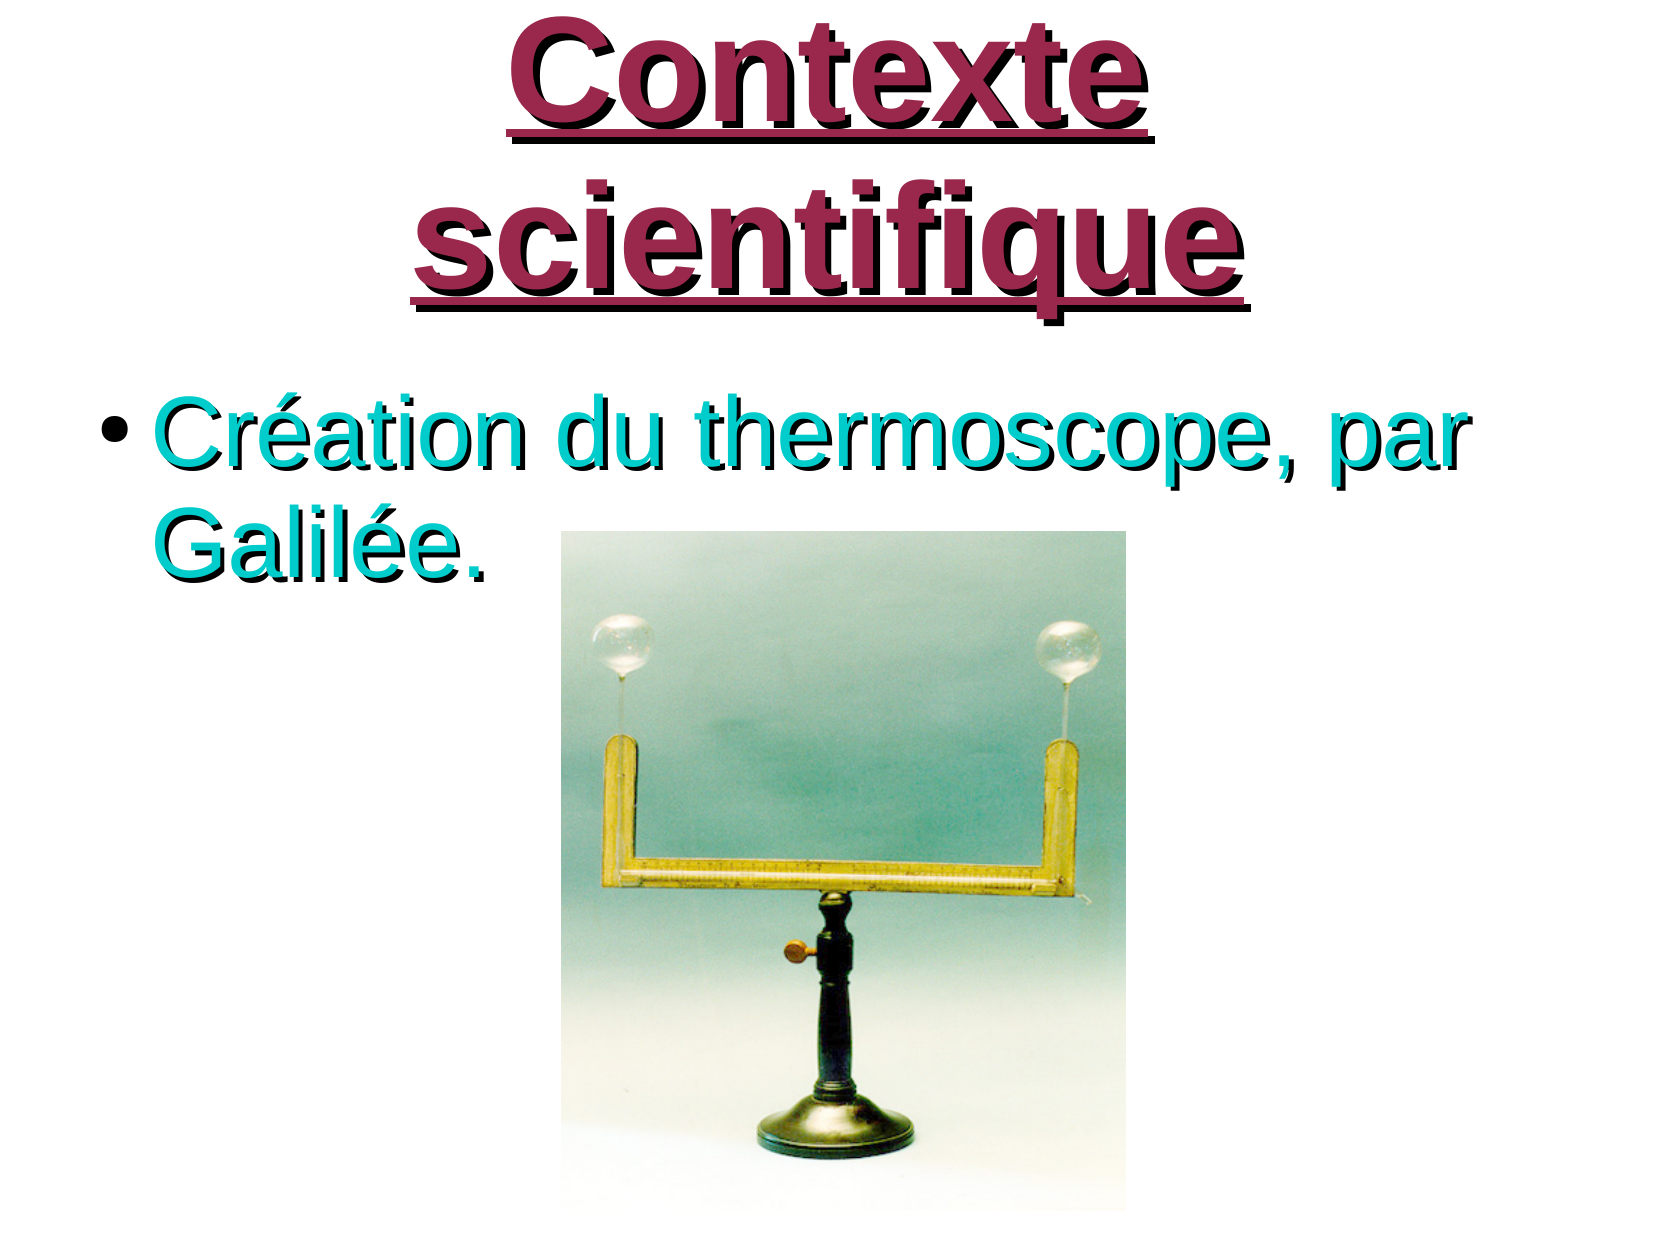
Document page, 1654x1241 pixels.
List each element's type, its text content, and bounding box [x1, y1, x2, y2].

picture [561, 531, 1126, 1211]
title Contexte scientifique [82, 0, 1571, 321]
list Création du thermoscope, par Galilée. [79, 375, 1562, 1160]
